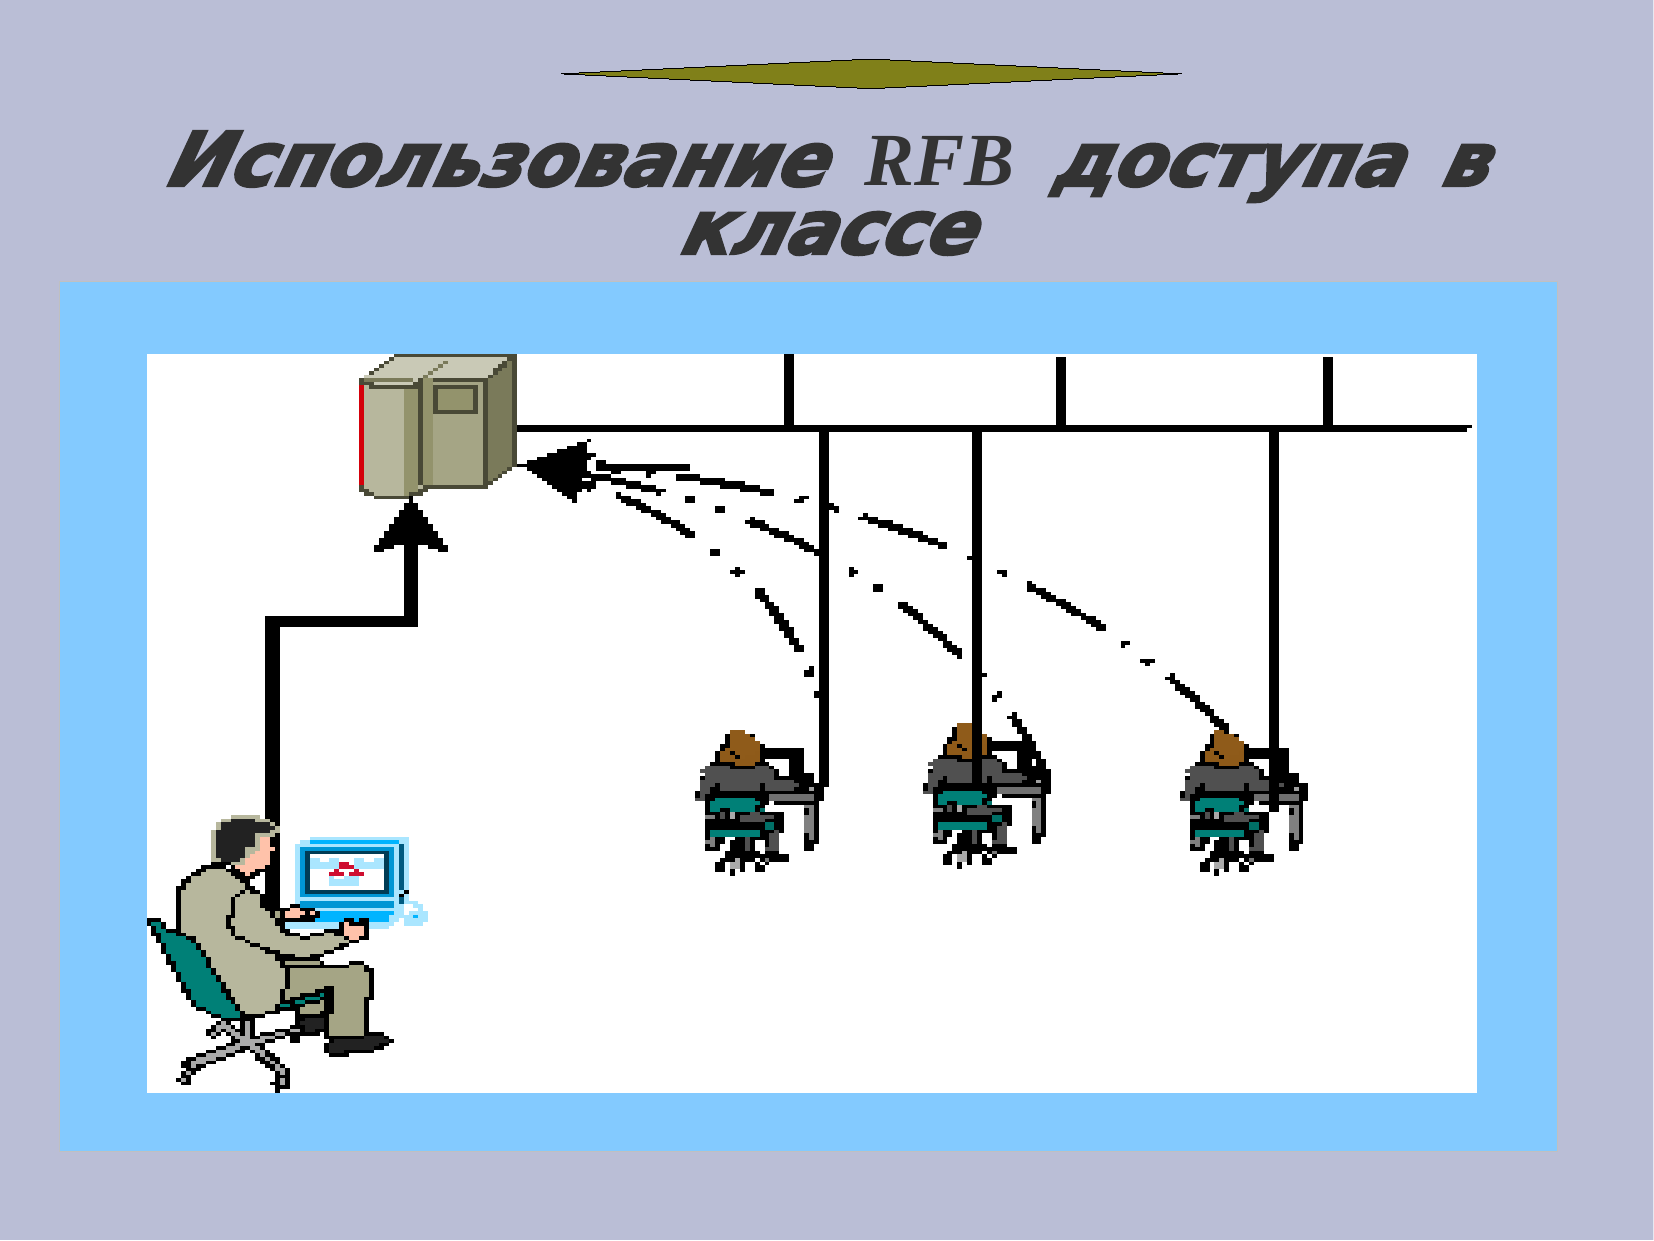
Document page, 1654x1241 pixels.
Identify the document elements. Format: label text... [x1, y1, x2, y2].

picture [147, 354, 1477, 1093]
title Использование RFB доступа в классе [121, 91, 1534, 299]
